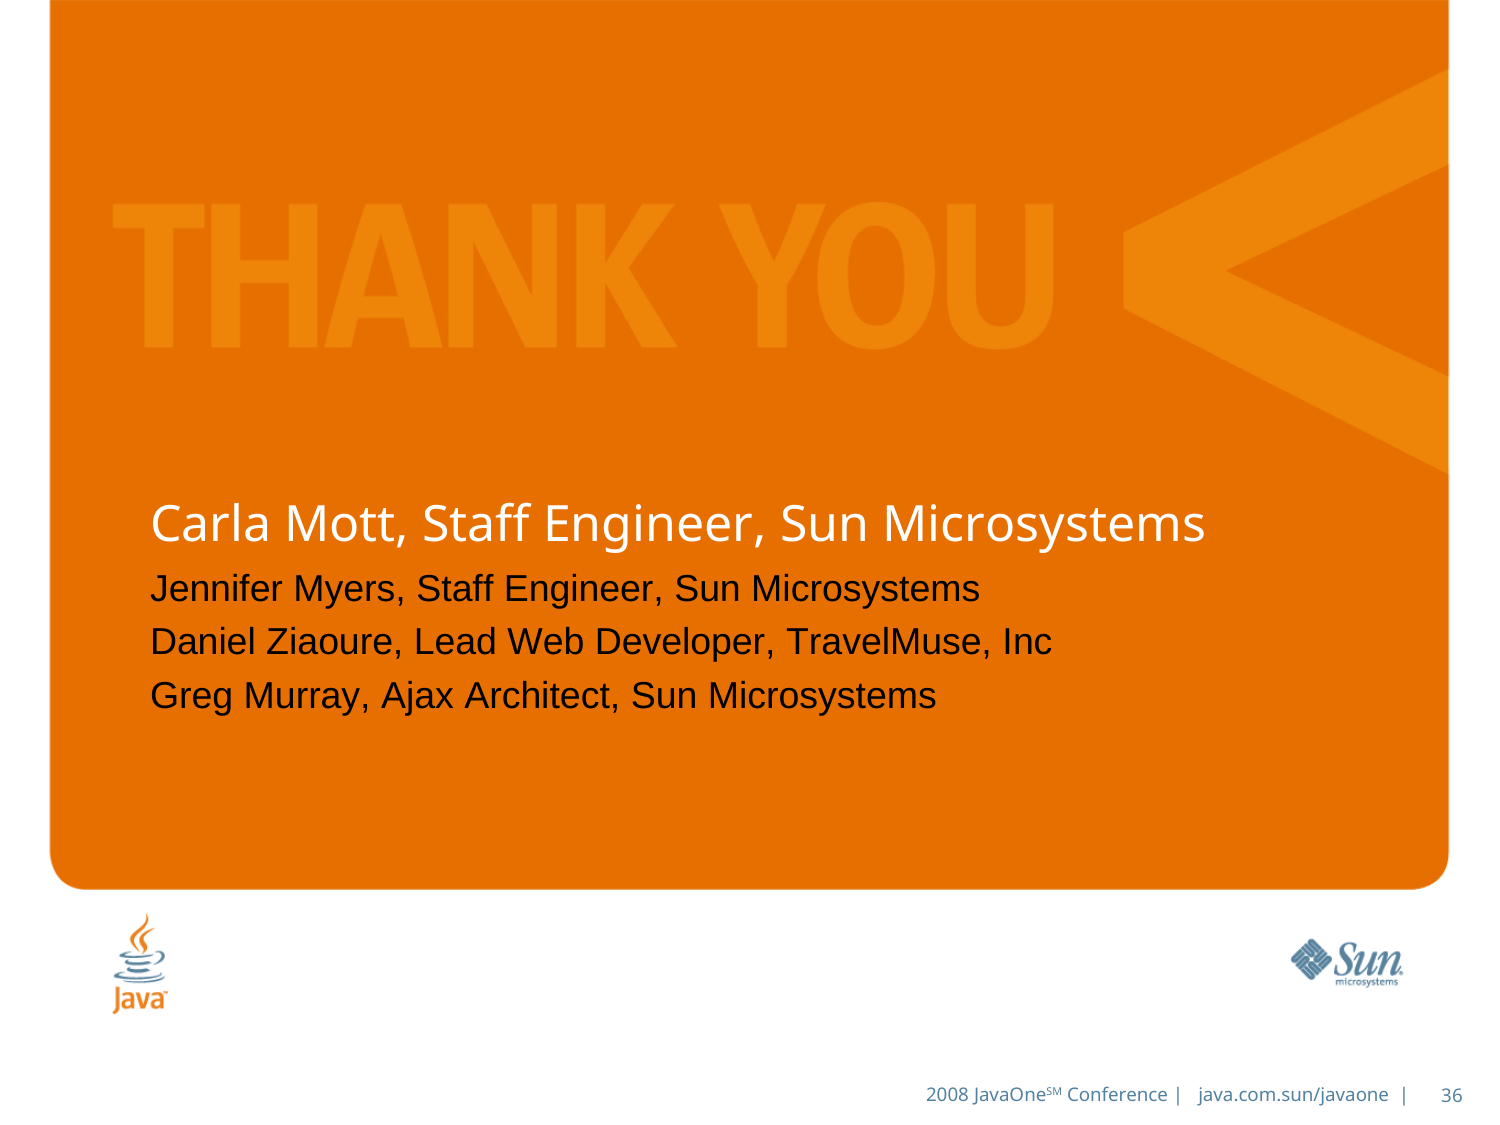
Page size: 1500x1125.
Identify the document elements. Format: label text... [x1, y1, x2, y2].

picture [0, 0, 1500, 1125]
text_box Carla Mott, Staff Engineer, Sun Microsystems Jennifer Myers, Staff Engineer, Sun Microsystems Daniel Ziaoure, Lead Web Developer, TravelMuse, Inc Greg Murray, Ajax Architect, Sun Microsystems [149, 487, 1313, 788]
